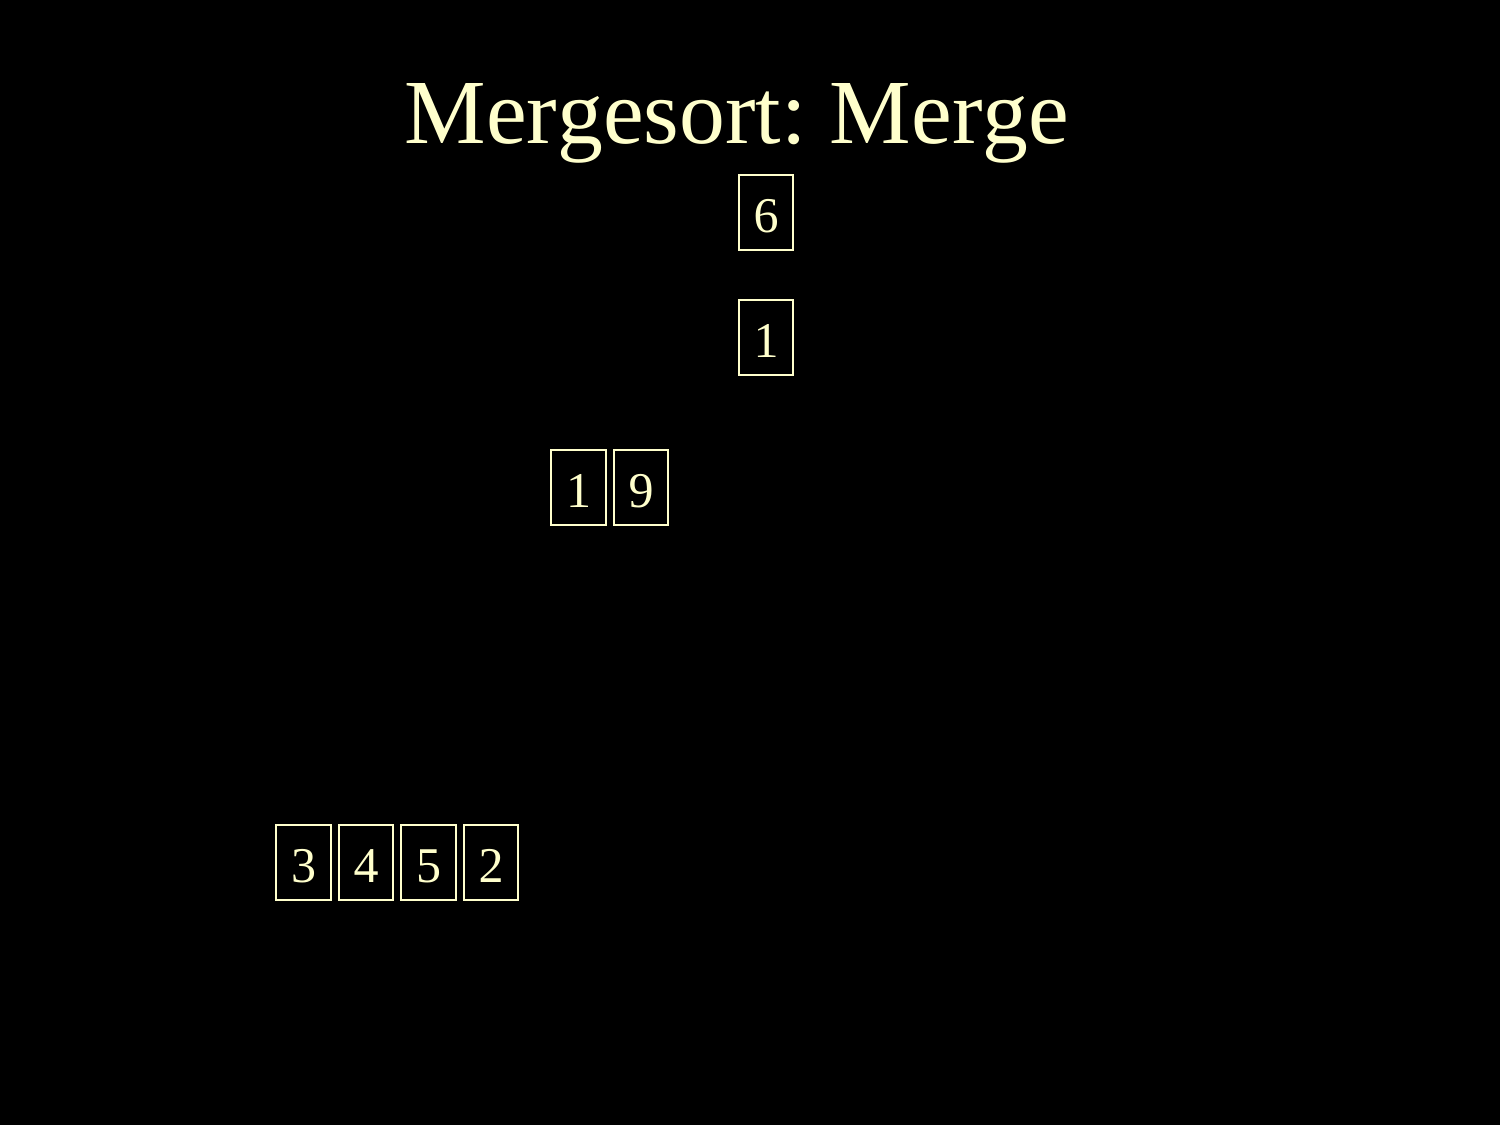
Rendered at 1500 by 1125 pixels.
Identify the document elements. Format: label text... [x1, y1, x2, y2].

text_box 2 [463, 824, 519, 901]
text_box 9 [613, 449, 669, 526]
text_box 4 [338, 824, 394, 901]
text_box 1 [551, 449, 606, 526]
text_box 1 [738, 299, 794, 376]
text_box 3 [276, 824, 331, 901]
title Mergesort: Merge [8, 50, 1467, 176]
text_box 6 [738, 174, 794, 251]
text_box 5 [401, 824, 456, 901]
